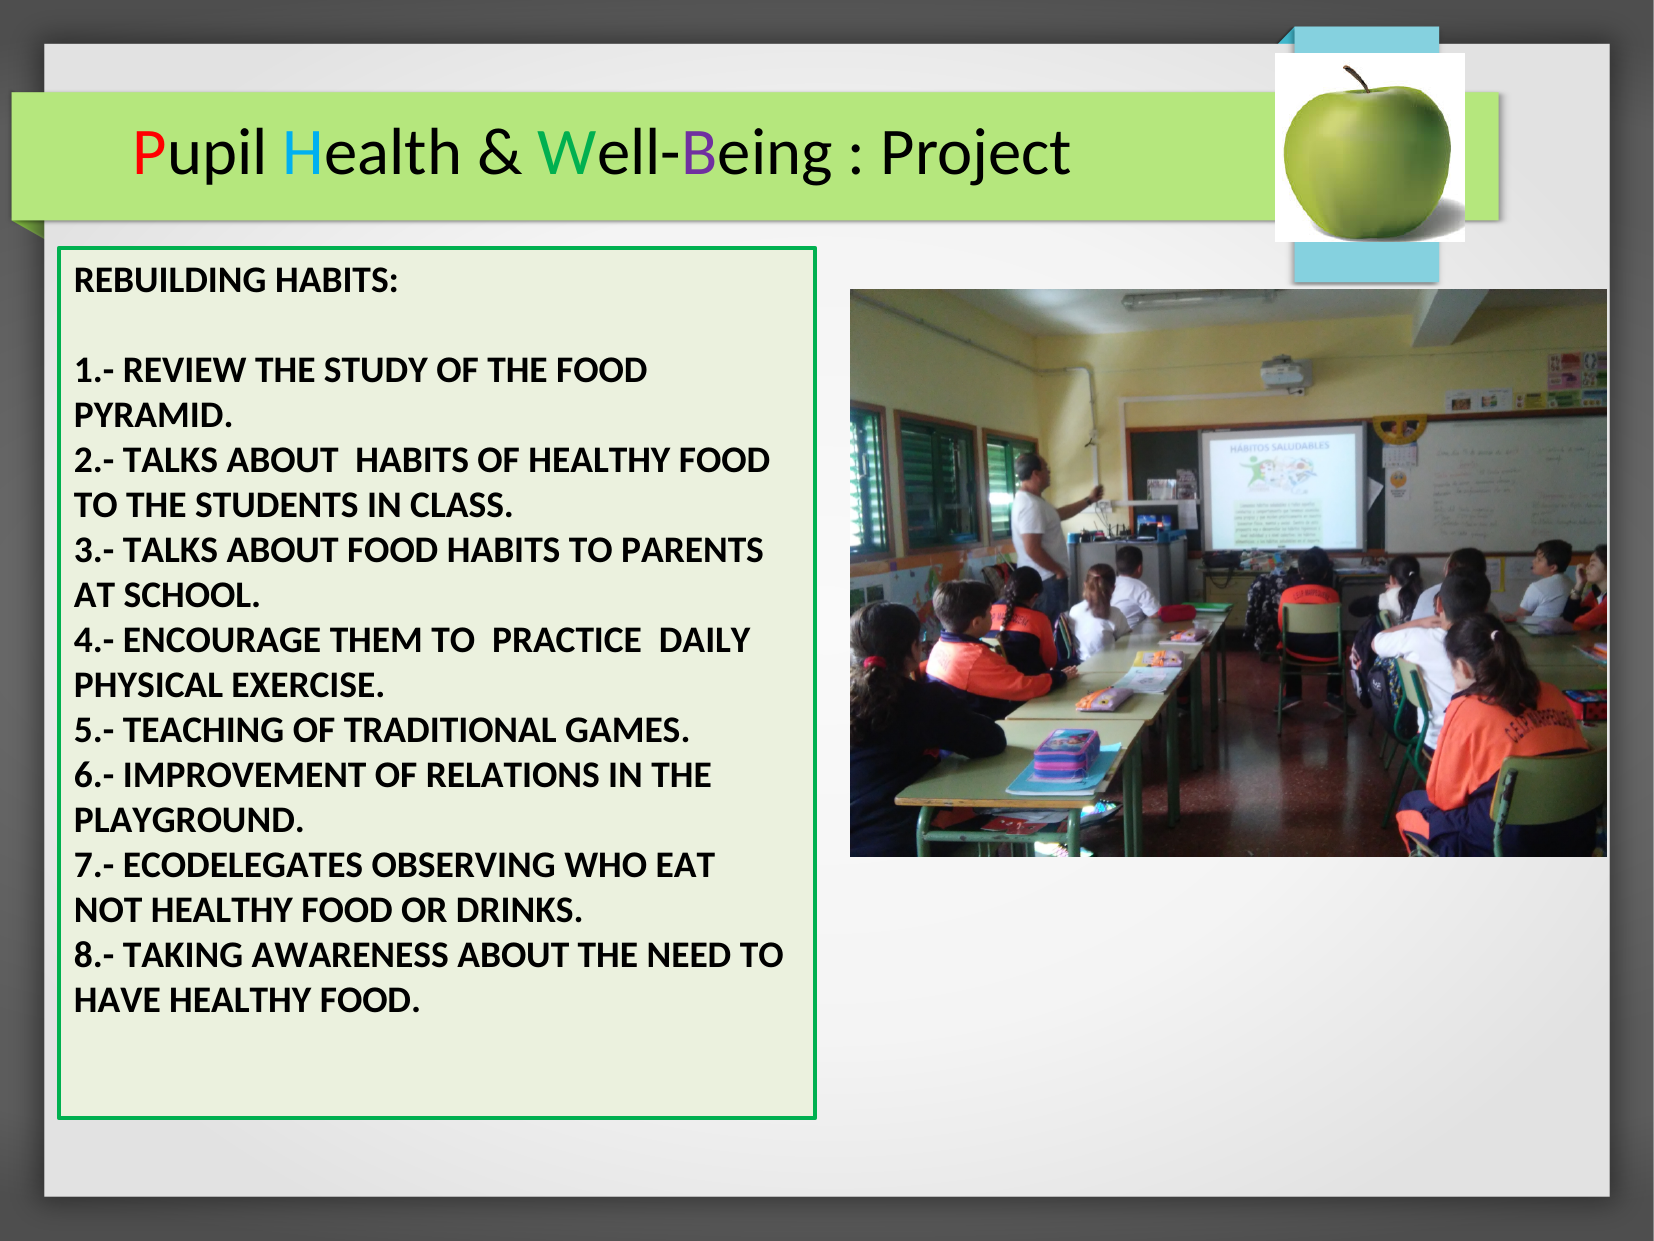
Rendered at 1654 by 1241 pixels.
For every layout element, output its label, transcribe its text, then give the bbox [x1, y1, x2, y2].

picture [0, 0, 1654, 1241]
text_box REBUILDING HABITS: 1.- REVIEW THE STUDY OF THE FOOD PYRAMID. 2.- TALKS ABOUT HABITS OF HEALTHY FOOD TO THE STUDENTS IN CLASS. 3.- TALKS ABOUT FOOD HABITS TO PARENTS AT SCHOOL. 4.- ENCOURAGE THEM TO PRACTICE DAILY PHYSICAL EXERCISE. 5.- TEACHING OF TRADITIONAL GAMES. 6.- IMPROVEMENT OF RELATIONS IN THE PLAYGROUND. 7.- ECODELEGATES OBSERVING WHO EAT NOT HEALTHY FOOD OR DRINKS. 8.- TAKING AWARENESS ABOUT THE NEED TO HAVE HEALTHY FOOD. [59, 248, 815, 1118]
text_box Pupil Health & Well-Being : Project [118, 100, 1205, 195]
